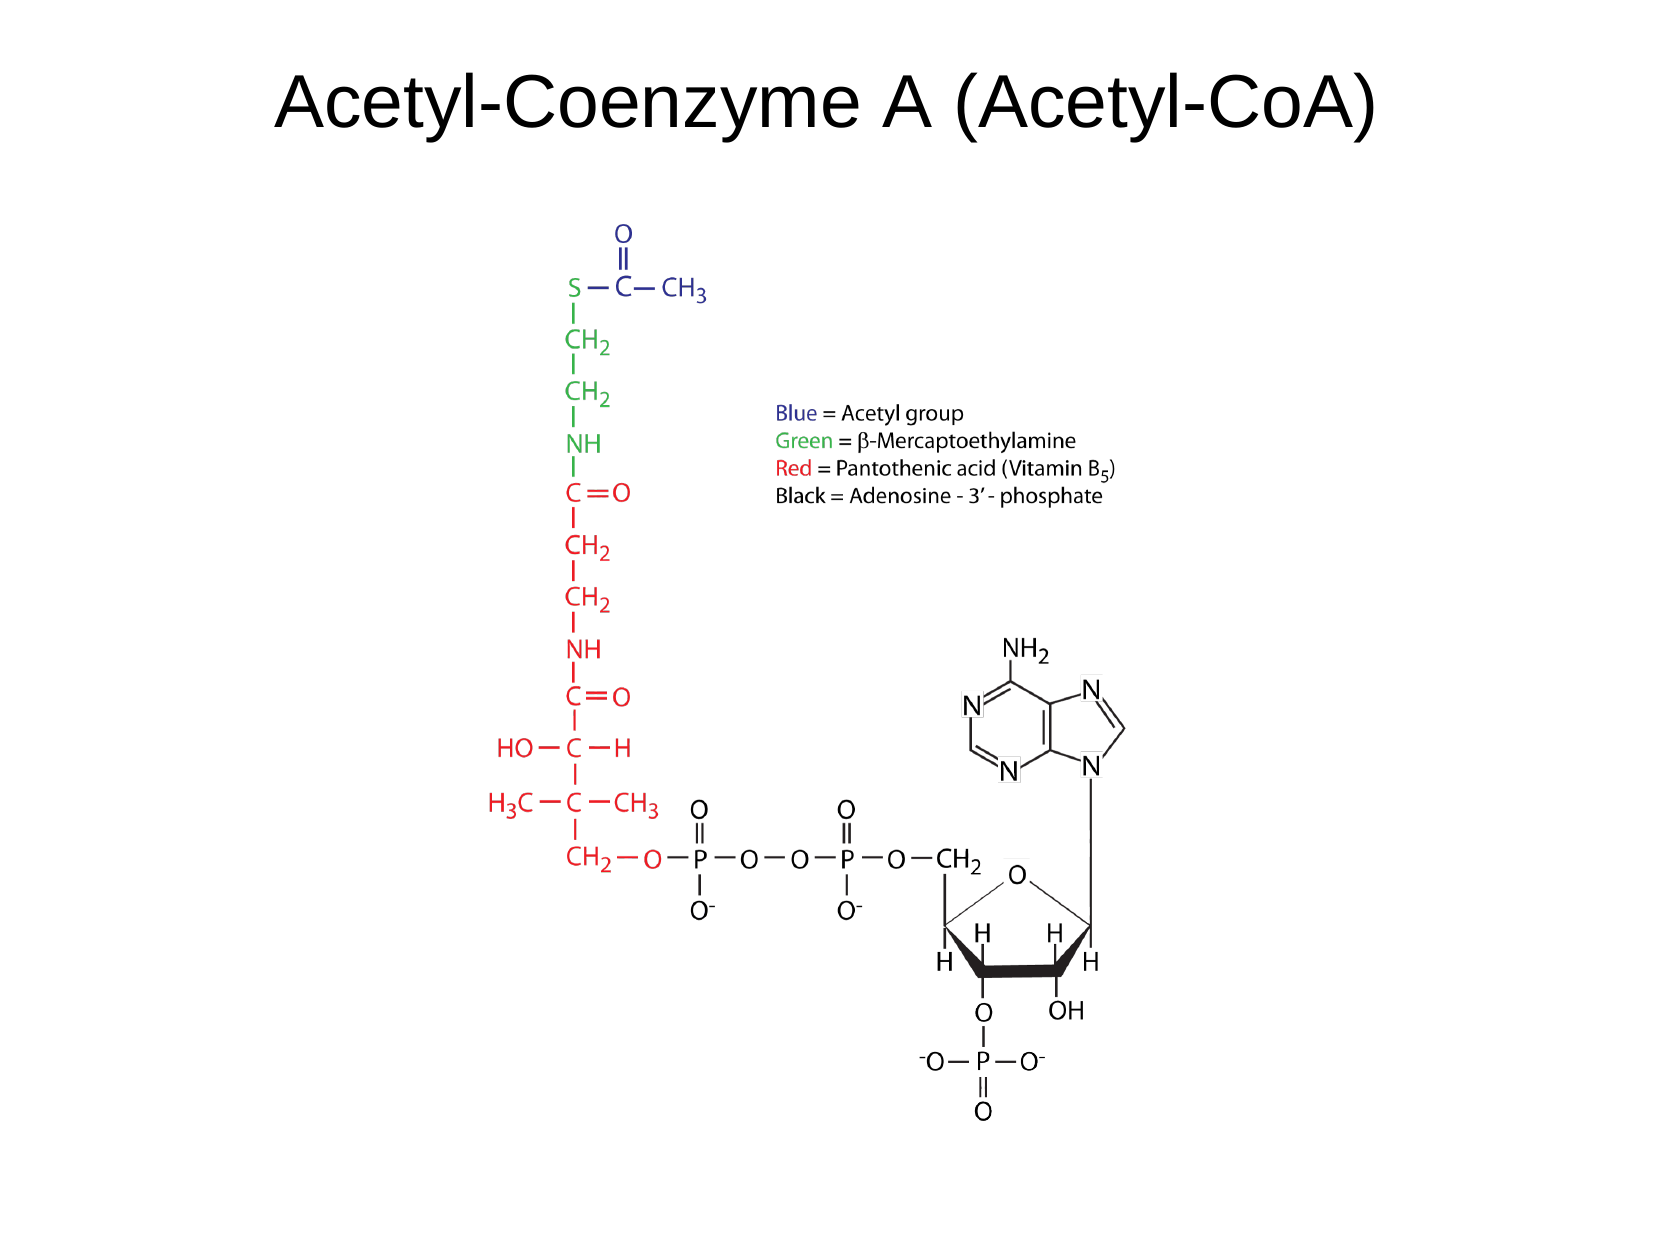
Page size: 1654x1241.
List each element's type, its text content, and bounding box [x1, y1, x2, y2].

picture [487, 218, 1126, 1126]
title Acetyl-Coenzyme A (Acetyl-CoA) [82, 55, 1571, 145]
